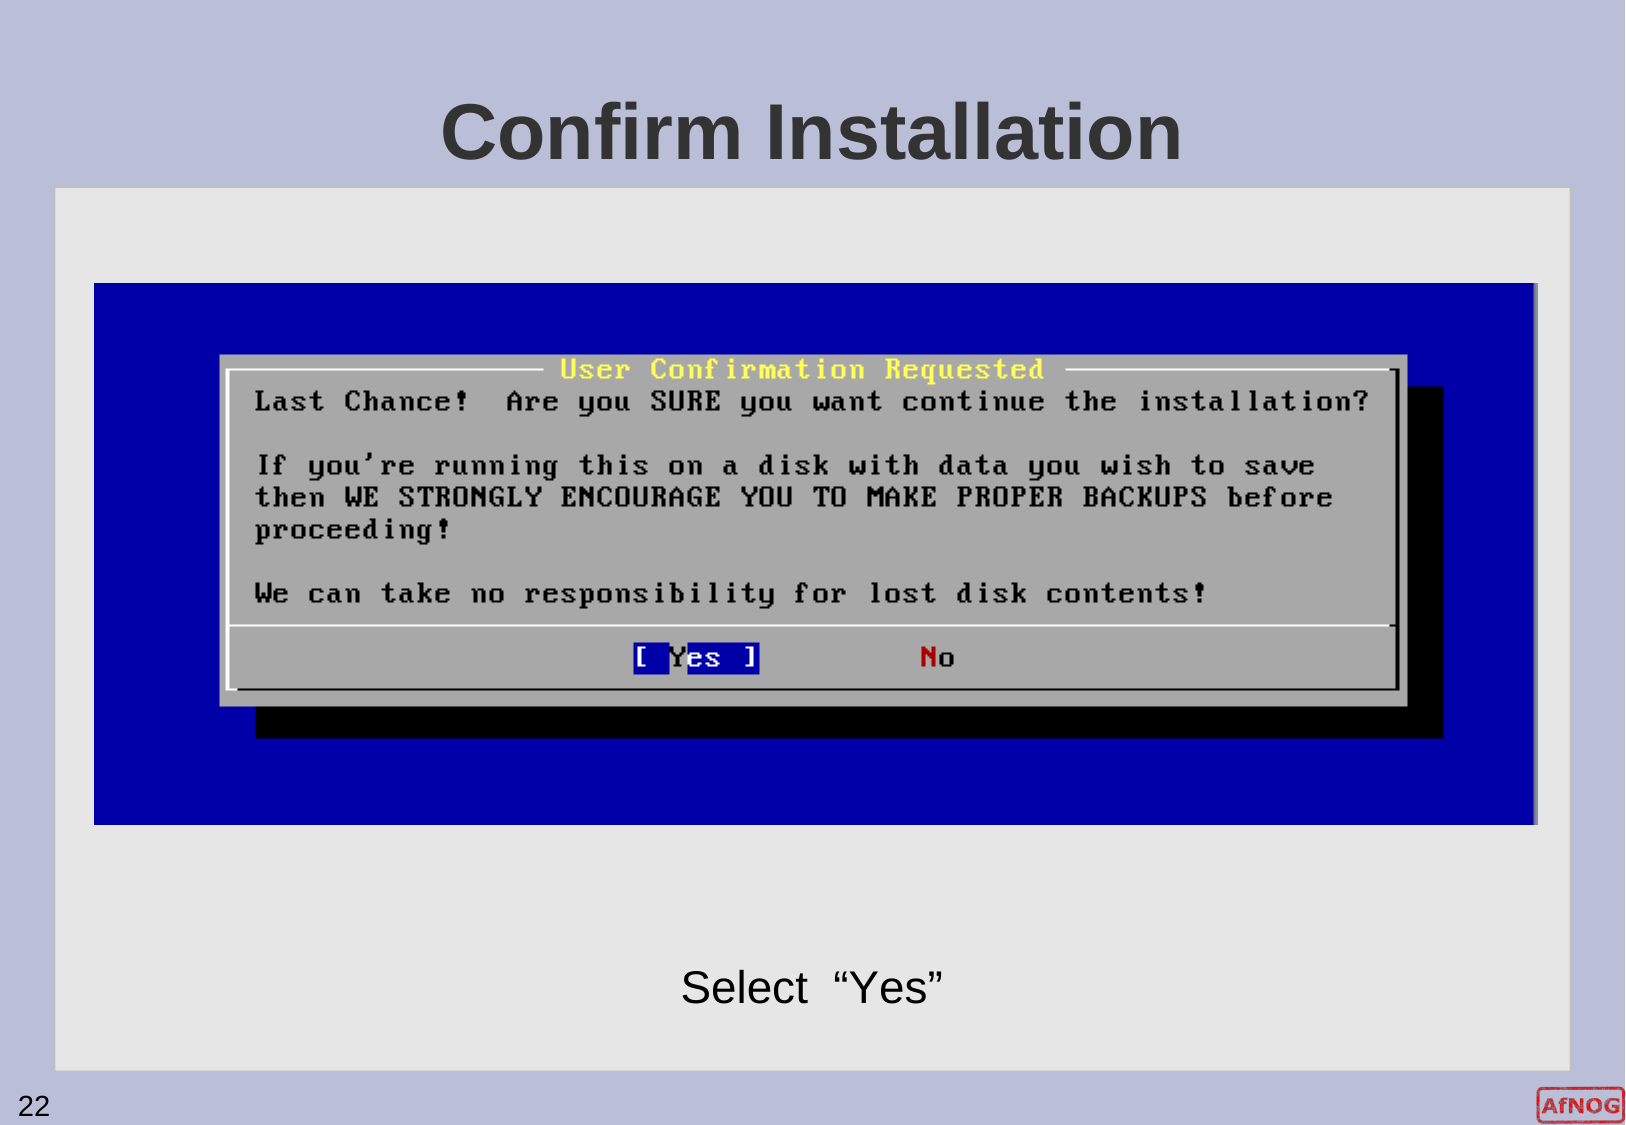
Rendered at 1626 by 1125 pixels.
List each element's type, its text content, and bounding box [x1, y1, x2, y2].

text_box Confirm Installation [54, 44, 1571, 215]
text_box Select “Yes” [88, 950, 1536, 1067]
picture [1535, 1085, 1626, 1125]
picture [94, 283, 1538, 826]
